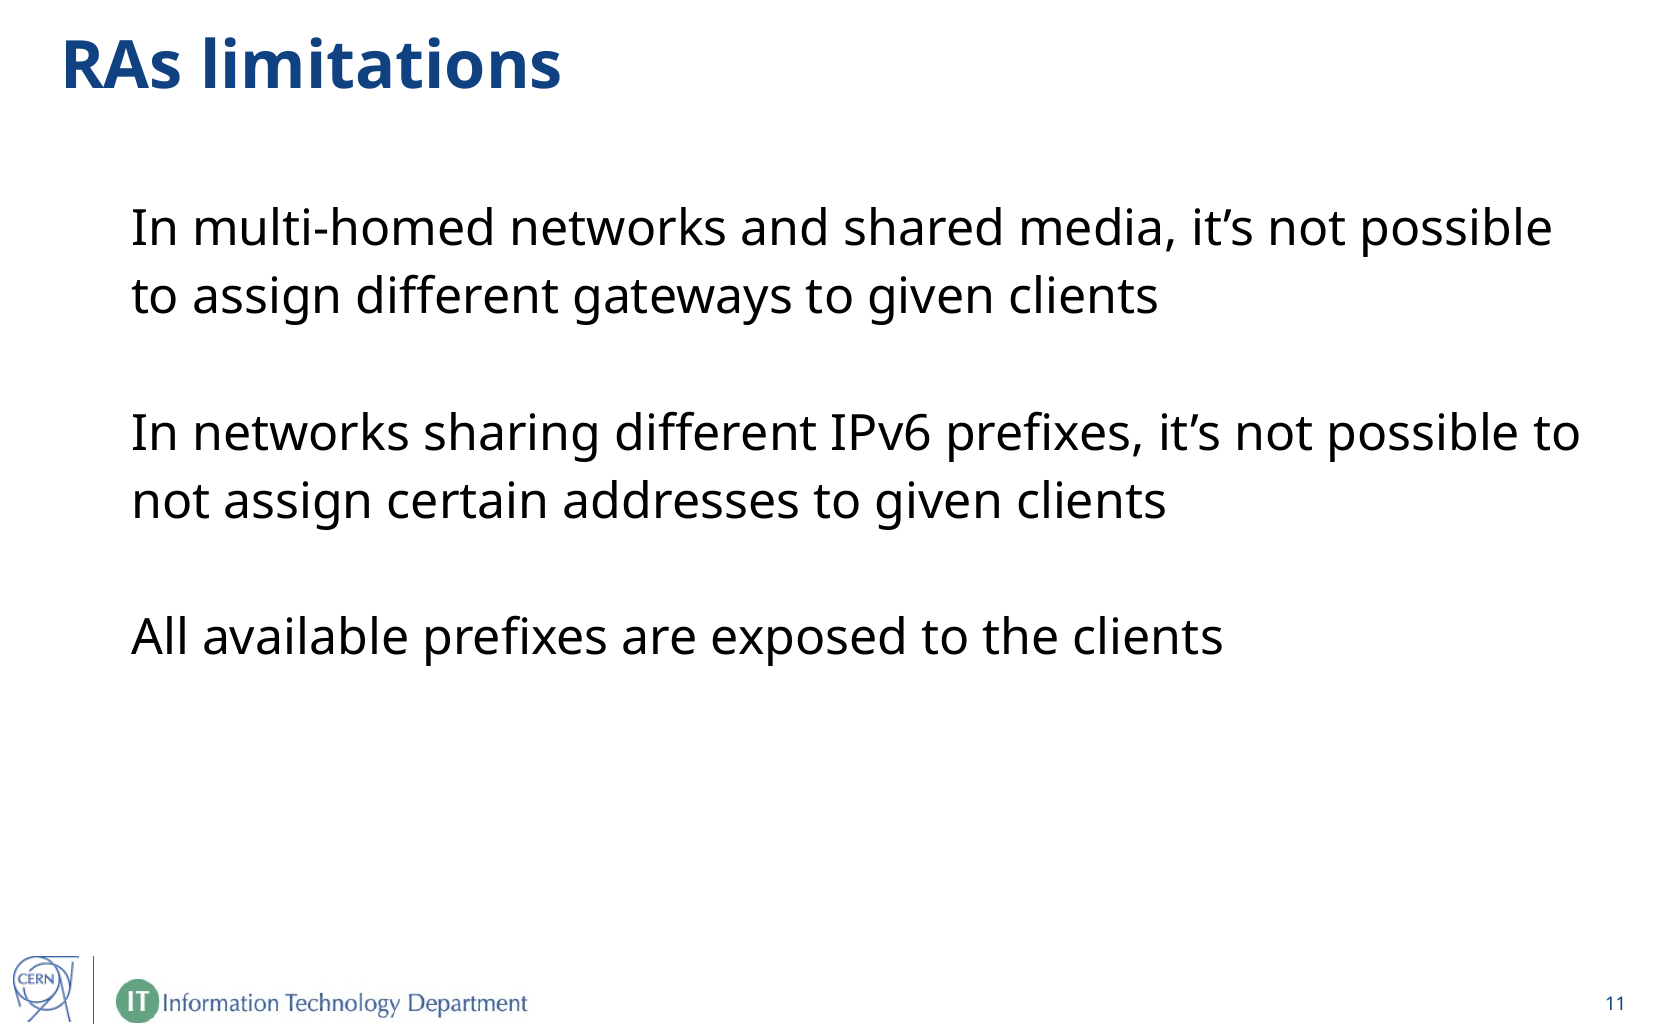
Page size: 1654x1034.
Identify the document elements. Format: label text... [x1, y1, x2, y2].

picture [13, 956, 79, 1032]
text_box In multi-homed networks and shared media, it’s not possible to assign different gateways to given clients In networks sharing different IPv6 prefixes, it’s not possible to not assign certain addresses to given clients All available prefixes are exposed to the clients [116, 184, 1606, 1034]
title RAs limitations [60, 0, 1528, 138]
